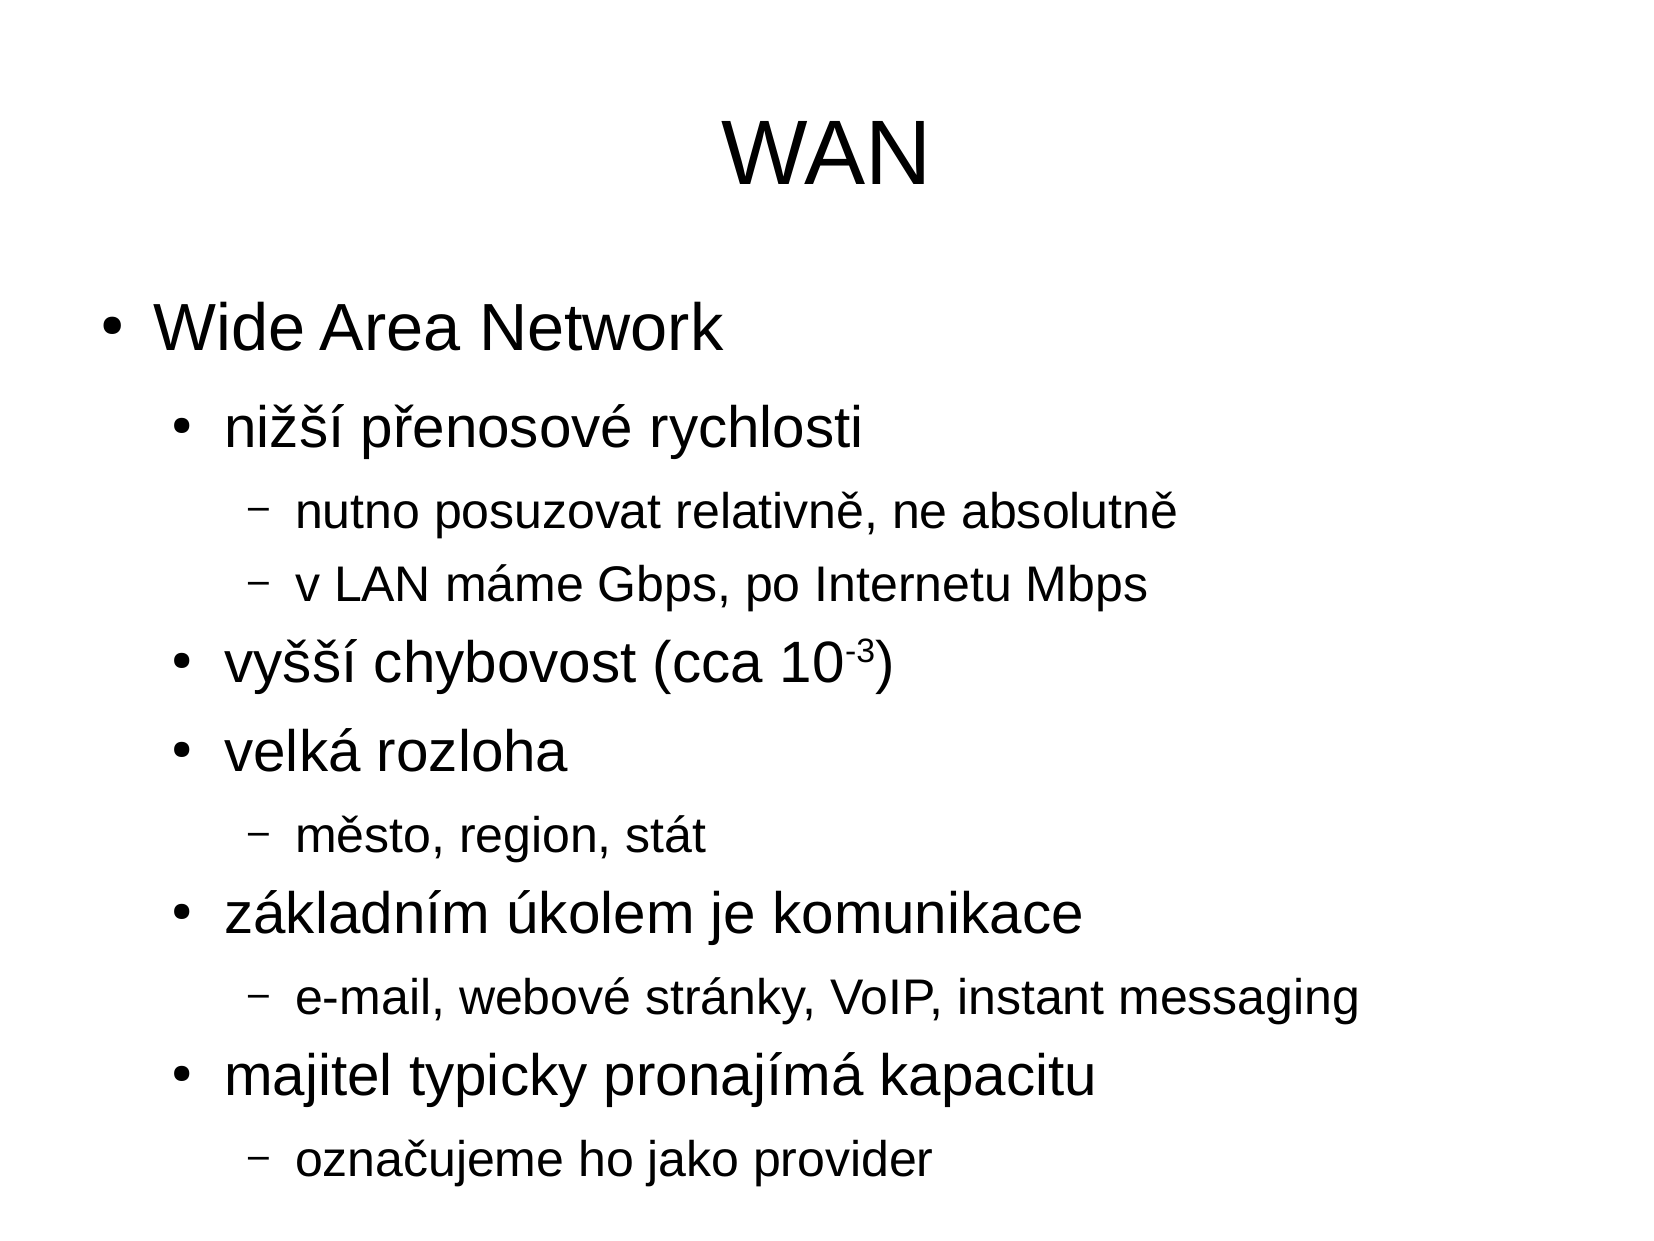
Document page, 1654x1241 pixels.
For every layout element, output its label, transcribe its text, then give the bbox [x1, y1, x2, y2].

title WAN [82, 49, 1571, 257]
list Wide Area Network nižší přenosové rychlosti nutno posuzovat relativně, ne absolutně v LAN máme Gbps, po Internetu Mbps vyšší chybovost (cca 10-3) velká rozloha město, region, stát základním úkolem je komunikace e-mail, webové stránky, VoIP, instant messaging majitel typicky pronajímá kapacitu označujeme ho jako provider [82, 290, 1595, 1182]
